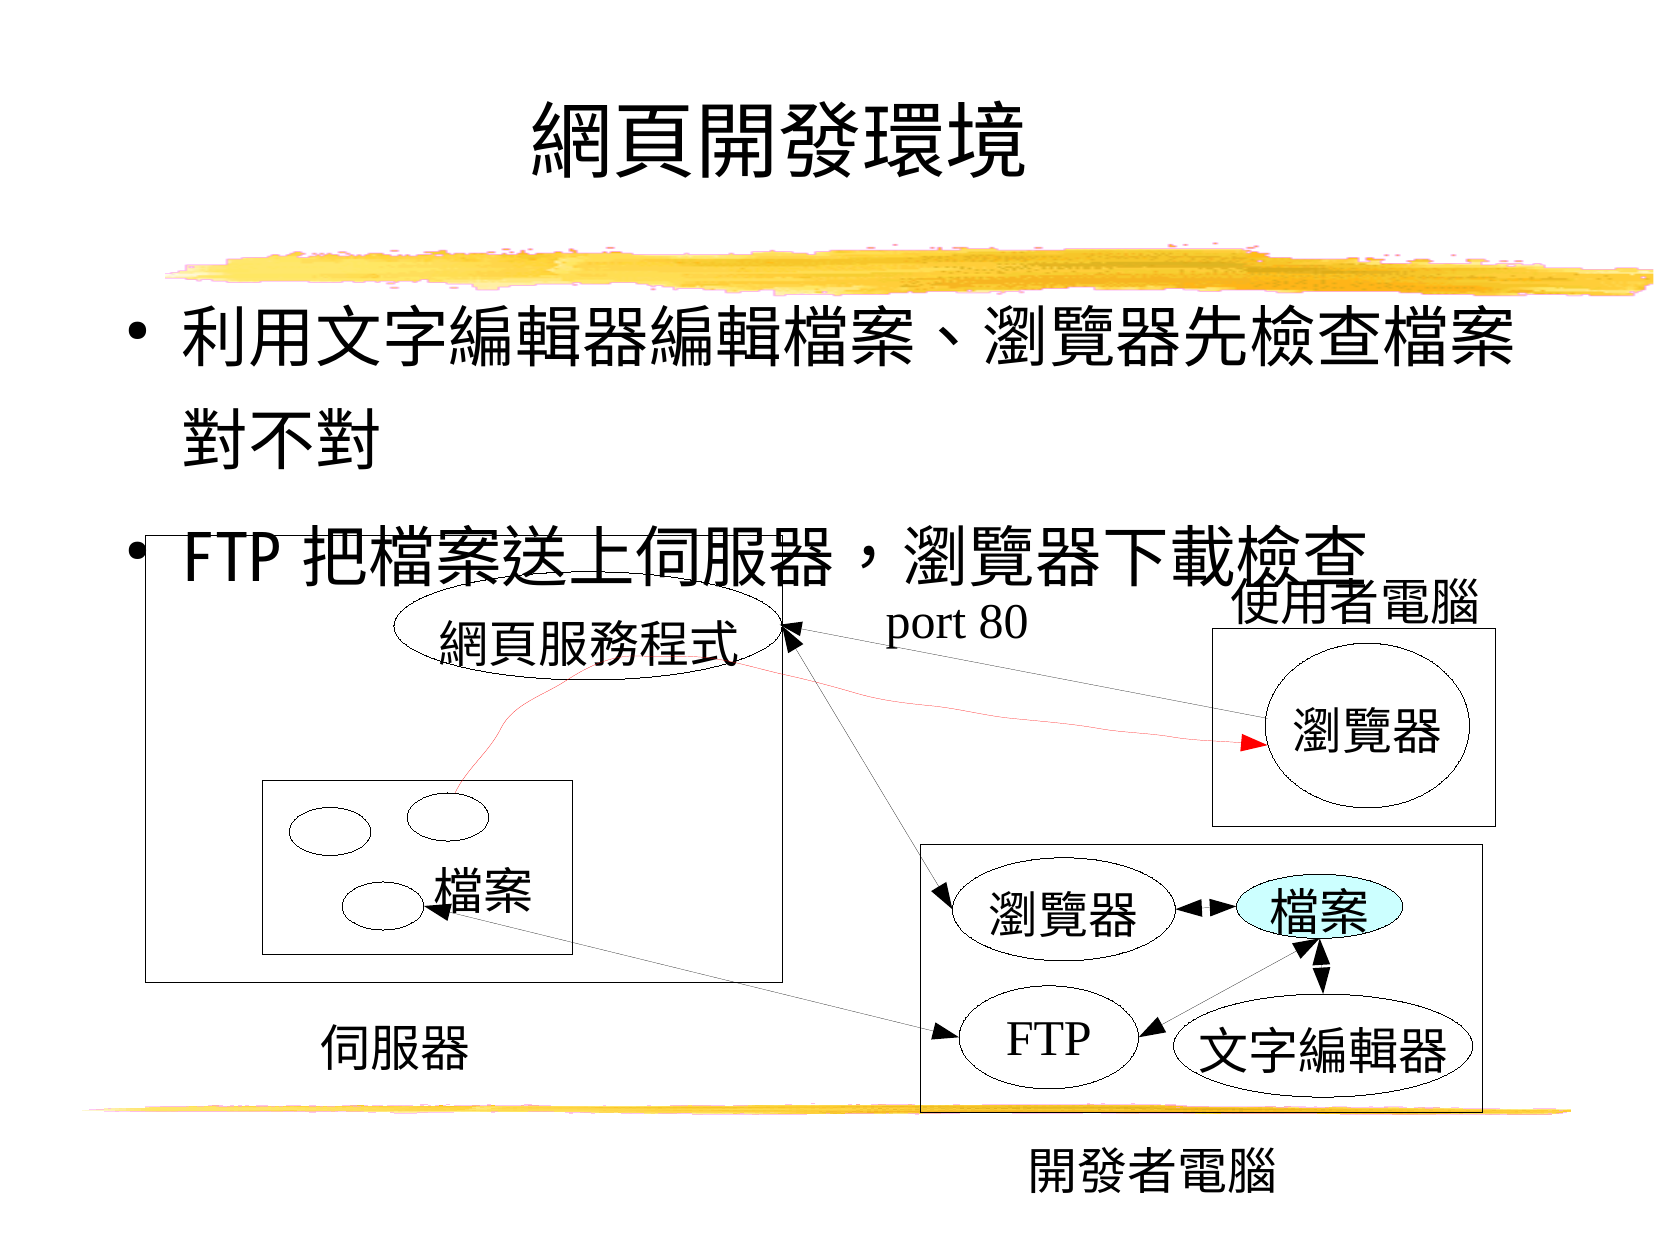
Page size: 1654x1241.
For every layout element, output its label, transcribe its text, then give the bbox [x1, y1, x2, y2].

text_box 檔案 [433, 847, 534, 901]
text_box port 80 [885, 590, 1029, 646]
text_box 使用者電腦 [1230, 558, 1481, 611]
text_box 伺服器 [320, 1003, 471, 1057]
picture [82, 1102, 1571, 1117]
list 利用文字編輯器編輯檔案、瀏覽器先檢查檔案對不對 FTP把檔案送上伺服器，瀏覽器下載檢查 [125, 278, 1532, 511]
text_box 瀏覽器 [952, 857, 1176, 961]
picture [921, 1102, 1482, 1112]
text_box 網頁服務程式 [438, 600, 740, 653]
text_box FTP [959, 985, 1139, 1089]
text_box 文字編輯器 [1173, 994, 1473, 1098]
text_box 開發者電腦 [1027, 1127, 1278, 1180]
title 網頁開發環境 [76, 28, 1482, 235]
picture [165, 237, 1654, 308]
text_box 檔案 [1236, 874, 1403, 939]
text_box 瀏覽器 [1265, 643, 1470, 808]
